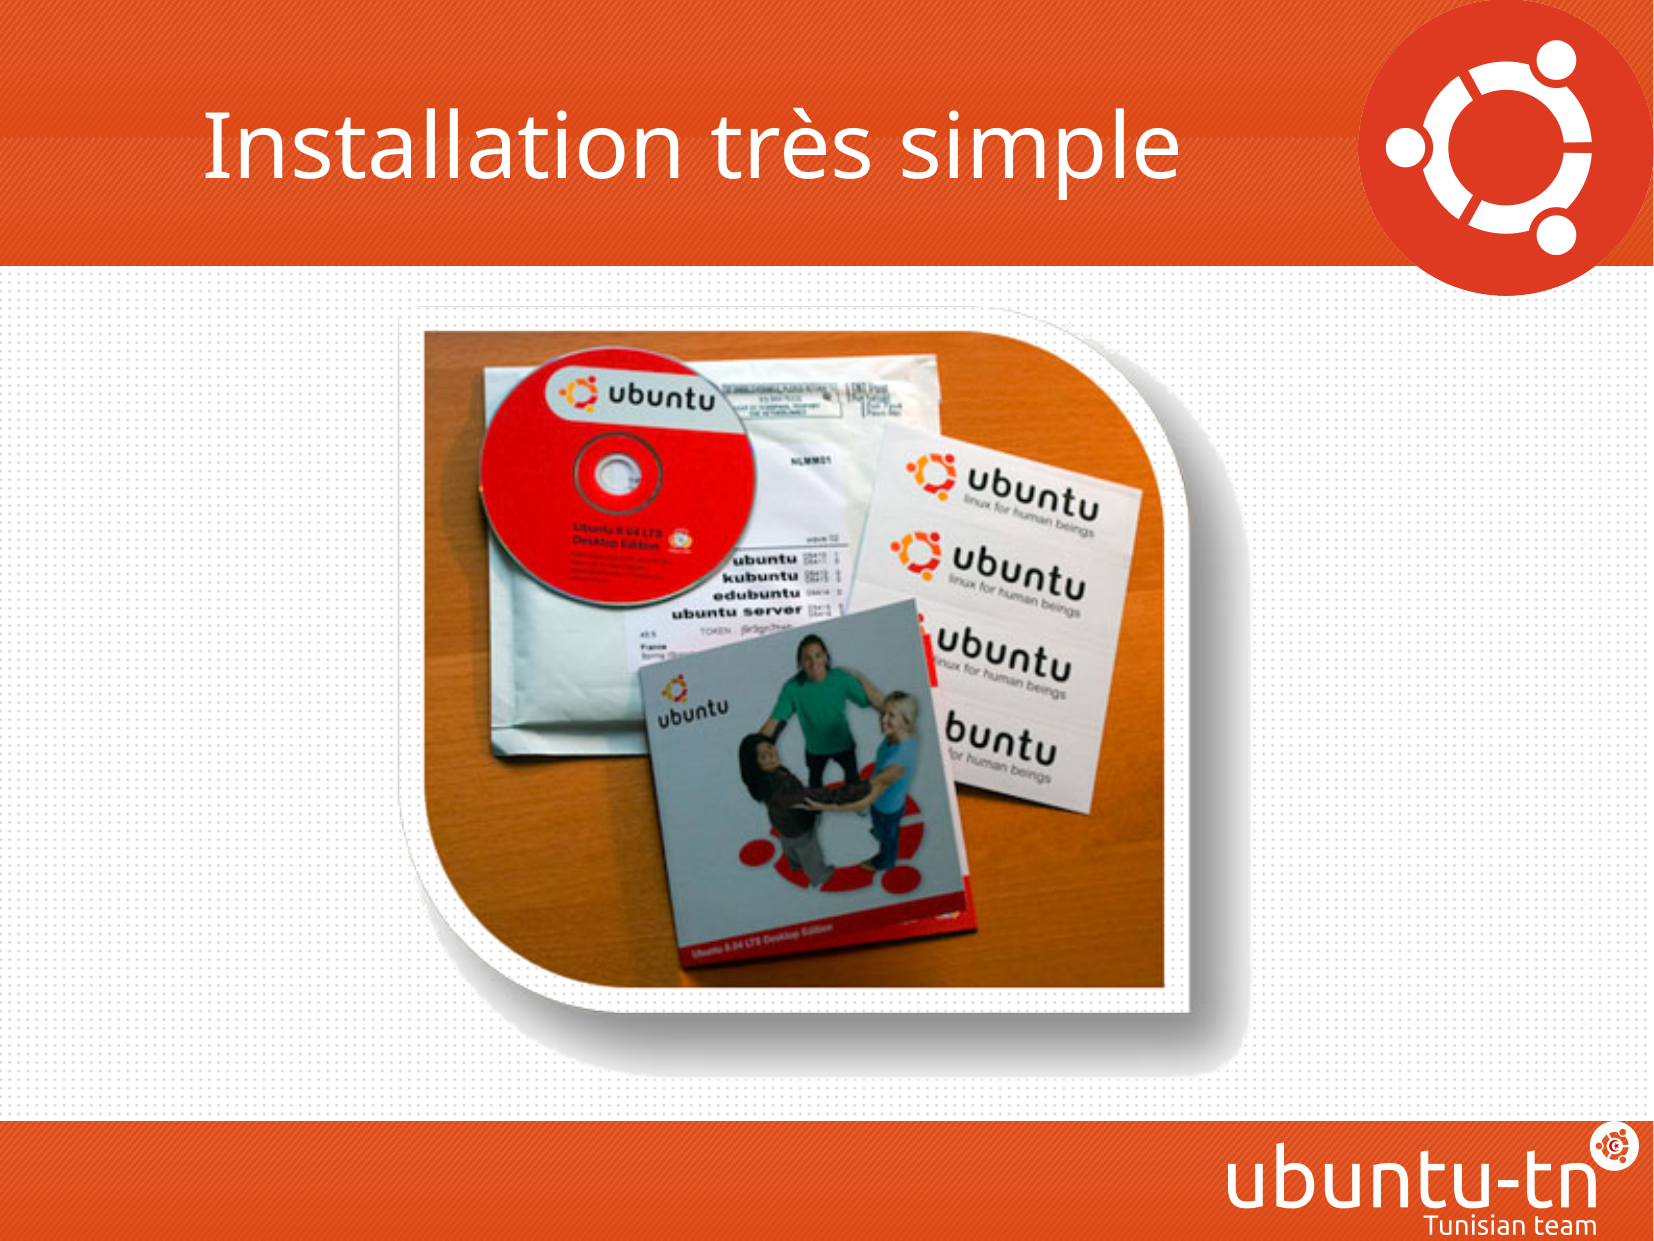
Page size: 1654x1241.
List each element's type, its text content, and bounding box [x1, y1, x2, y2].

picture [0, 0, 1654, 1241]
title Installation très simple [29, 36, 1359, 250]
